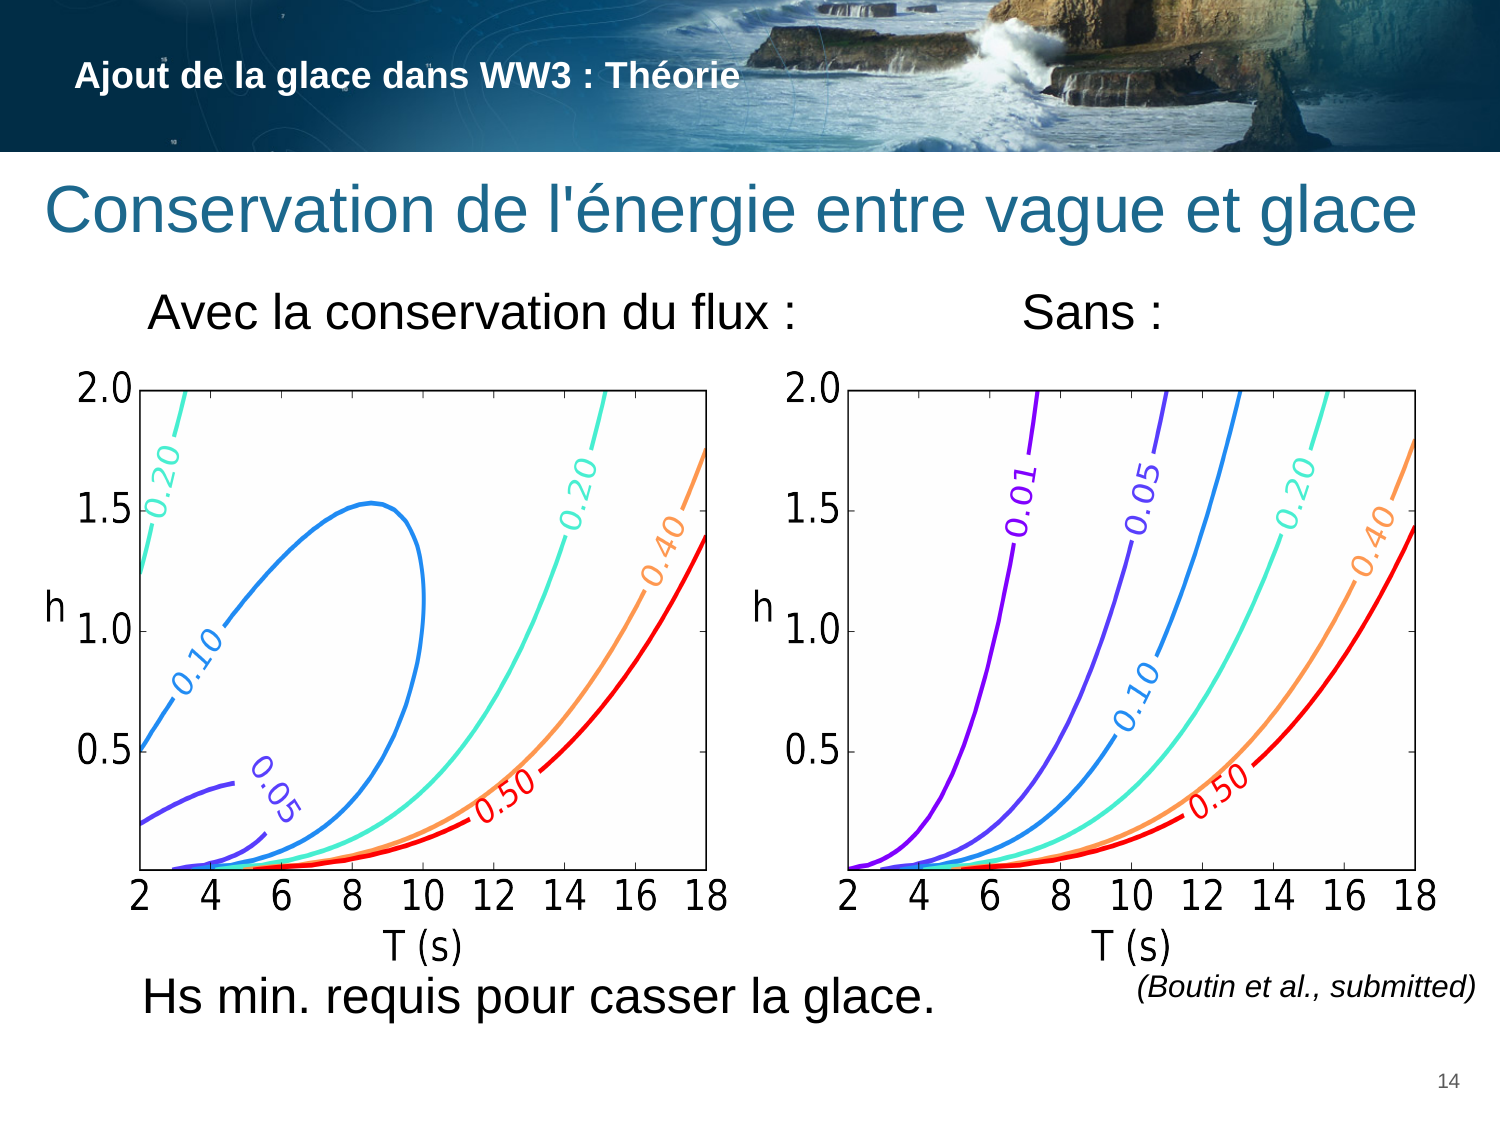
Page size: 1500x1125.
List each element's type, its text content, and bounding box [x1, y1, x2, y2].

text_box Sans : [679, 294, 1500, 355]
picture [0, 0, 1500, 152]
text_box Avec la conservation du flux : [59, 294, 679, 355]
title Ajout de la glace dans WW3 : Théorie [59, 29, 1034, 118]
text_box Hs min. requis pour casser la glace. [0, 963, 1123, 1039]
text_box (Boutin et al., submitted) [1122, 963, 1493, 1016]
picture [0, 324, 1477, 963]
title Conservation de l'énergie entre vague et glace [29, 118, 1500, 294]
